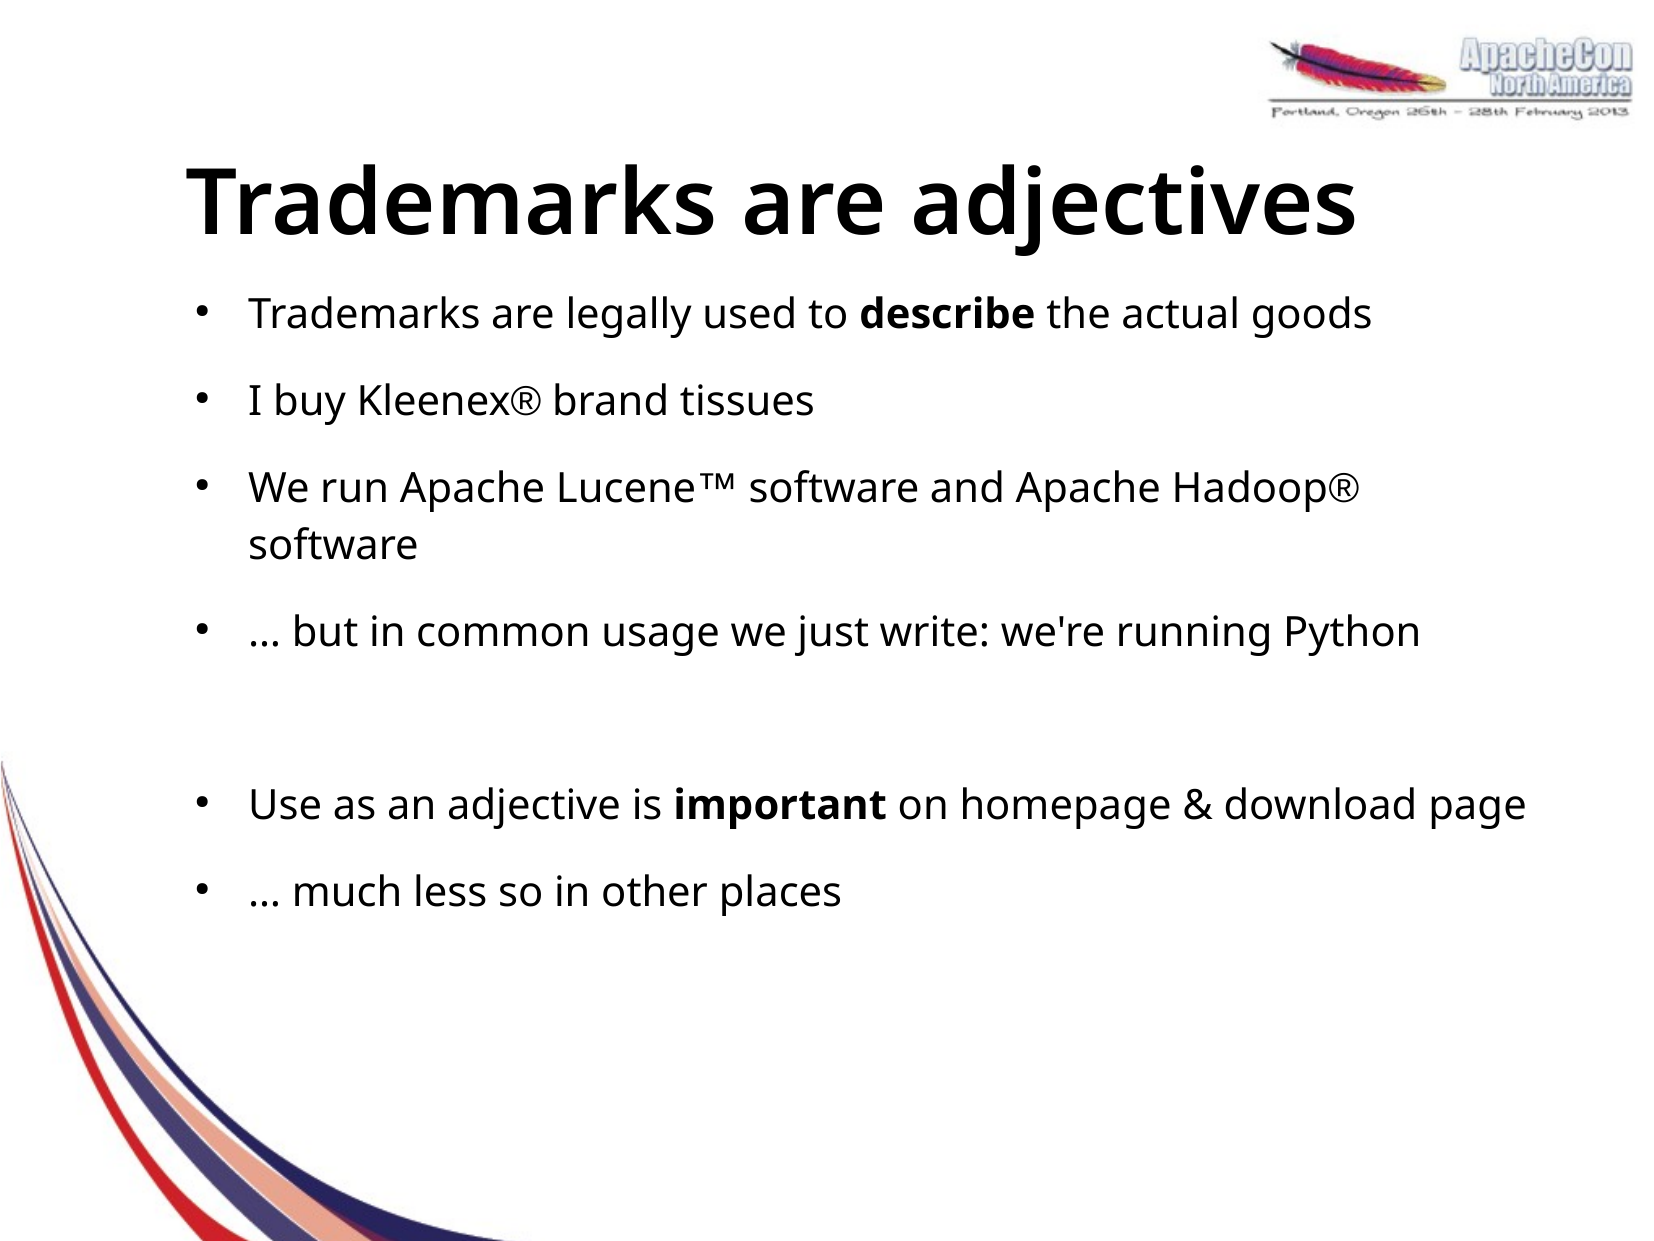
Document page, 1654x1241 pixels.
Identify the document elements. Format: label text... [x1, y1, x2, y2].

title Trademarks are adjectives [177, 134, 1536, 262]
list Trademarks are legally used to describe the actual goods I buy Kleenex® brand tissues We run Apache Lucene™ software and Apache Hadoop® software … but in common usage we just write: we're running Python Use as an adjective is important on homepage & download page … much less so in other places [177, 283, 1536, 1004]
picture [0, 0, 1654, 1241]
